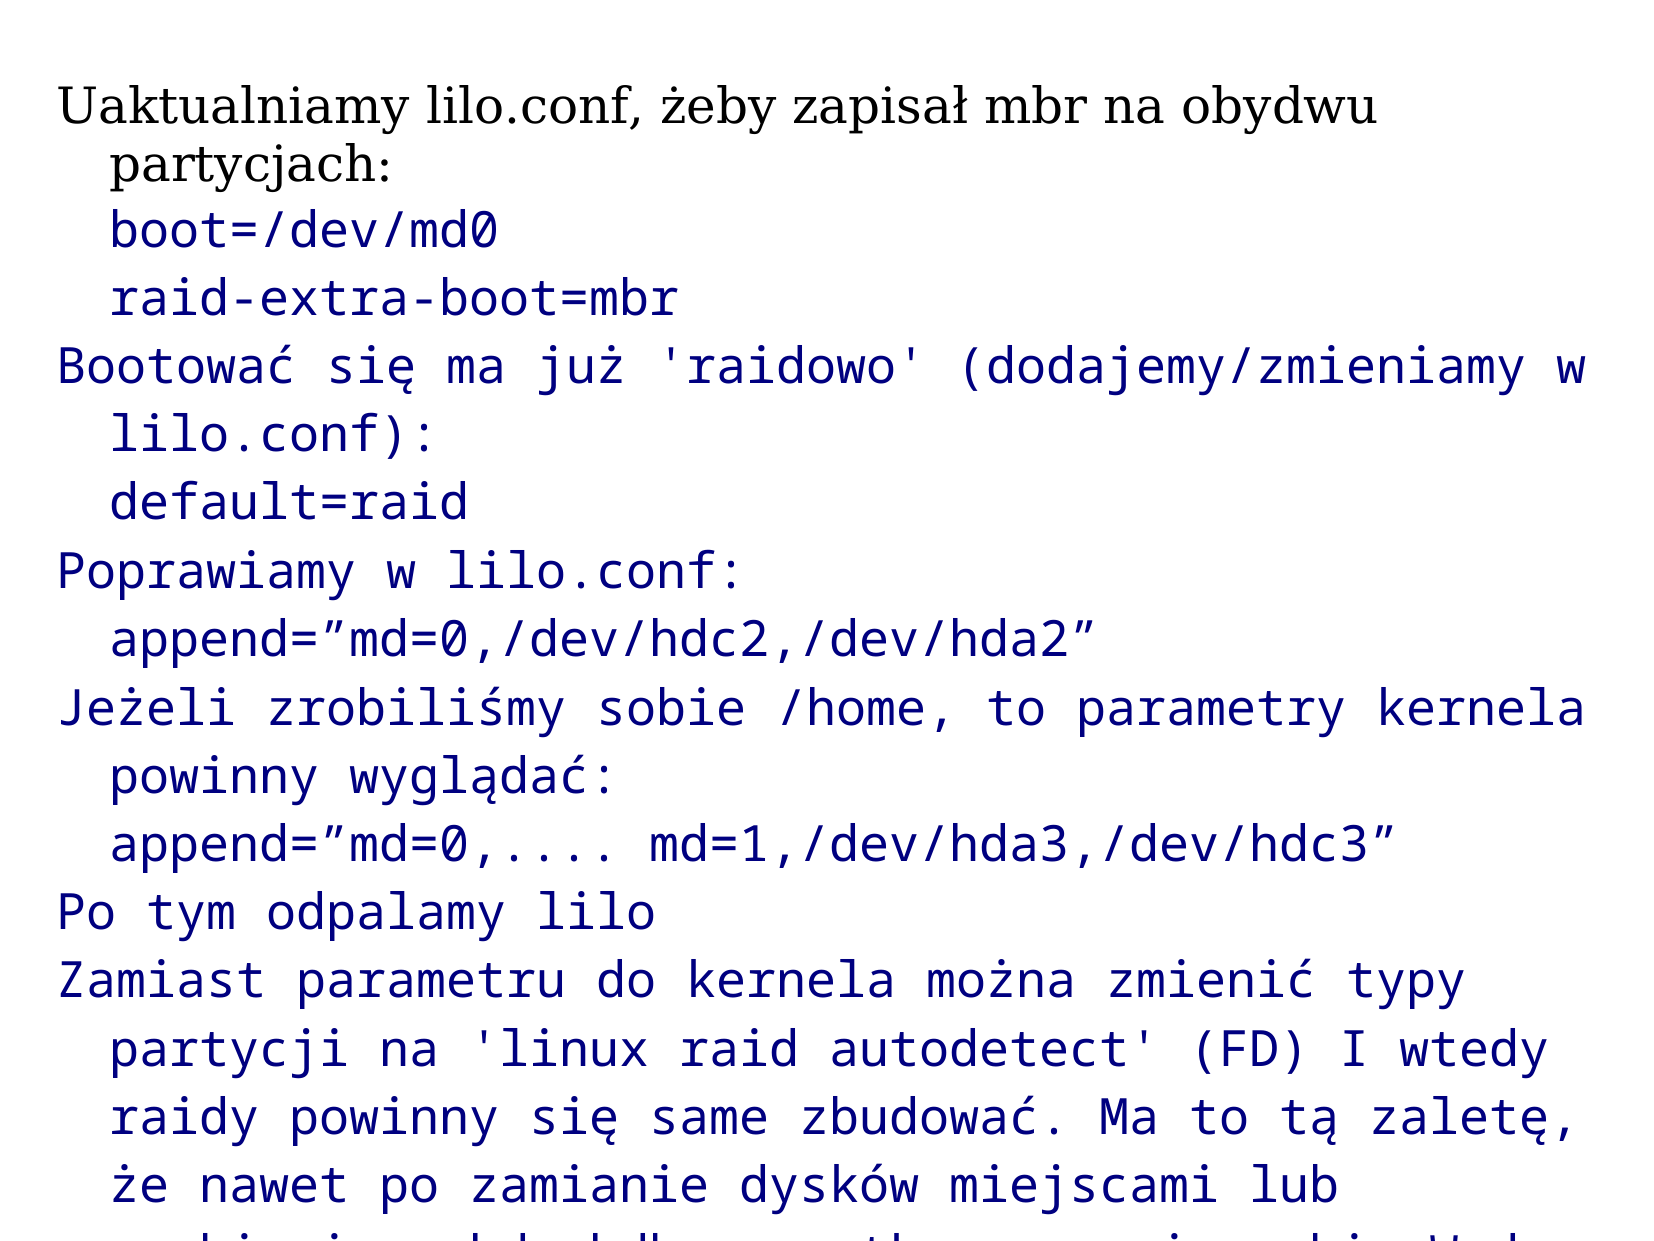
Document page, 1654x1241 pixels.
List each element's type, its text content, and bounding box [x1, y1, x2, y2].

text_box Uaktualniamy lilo.conf, żeby zapisał mbr na obydwu partycjach: boot=/dev/md0 raid-extra-boot=mbr Bootować się ma już 'raidowo' (dodajemy/zmieniamy w lilo.conf): default=raid Poprawiamy w lilo.conf: append=”md=0,/dev/hdc2,/dev/hda2” Jeżeli zrobiliśmy sobie /home, to parametry kernela powinny wyglądać: append=”md=0,.... md=1,/dev/hda3,/dev/hdc3” Po tym odpalamy lilo Zamiast parametru do kernela można zmienić typy partycji na 'linux raid autodetect' (FD) I wtedy raidy powinny się same zbudować. Ma to tą zaletę, że nawet po zamianie dysków miejscami lub zrobieniu z hdc hdb wszystko samo się robi. Wadę ma tą, że czasem to nie działa:-( [38, 77, 1591, 1241]
